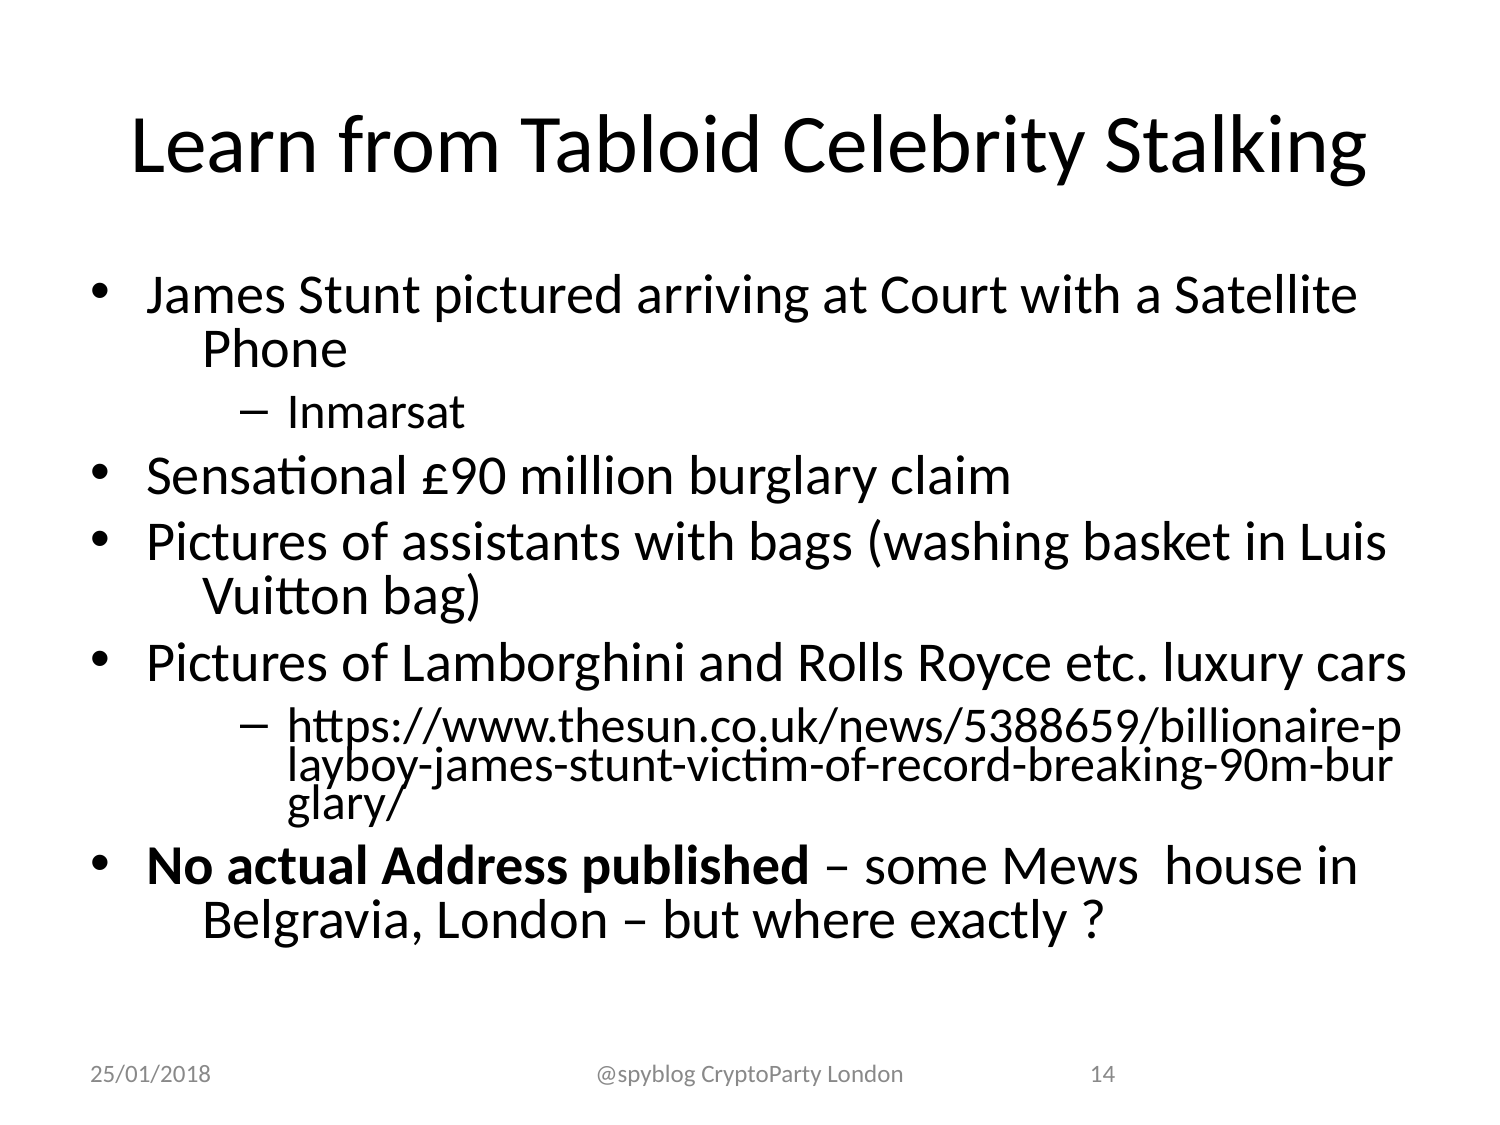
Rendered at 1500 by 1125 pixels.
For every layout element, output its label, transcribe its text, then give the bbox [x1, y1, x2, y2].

title Learn from Tabloid Celebrity Stalking [75, 45, 1426, 233]
list James Stunt pictured arriving at Court with a Satellite Phone Inmarsat Sensational £90 million burglary claim Pictures of assistants with bags (washing basket in Luis Vuitton bag) Pictures of Lamborghini and Rolls Royce etc. luxury cars https://www.thesun.co.uk/news/5388659/billionaire-playboy-james-stunt-victim-of-record-breaking-90m-burglary/ No actual Address published – some Mews house in Belgravia, London – but where exactly ? [75, 262, 1426, 1005]
text_box 25/01/2018 [75, 1042, 426, 1103]
text_box ‹#› [1074, 1042, 1426, 1103]
text_box @spyblog CryptoParty London [512, 1042, 988, 1103]
